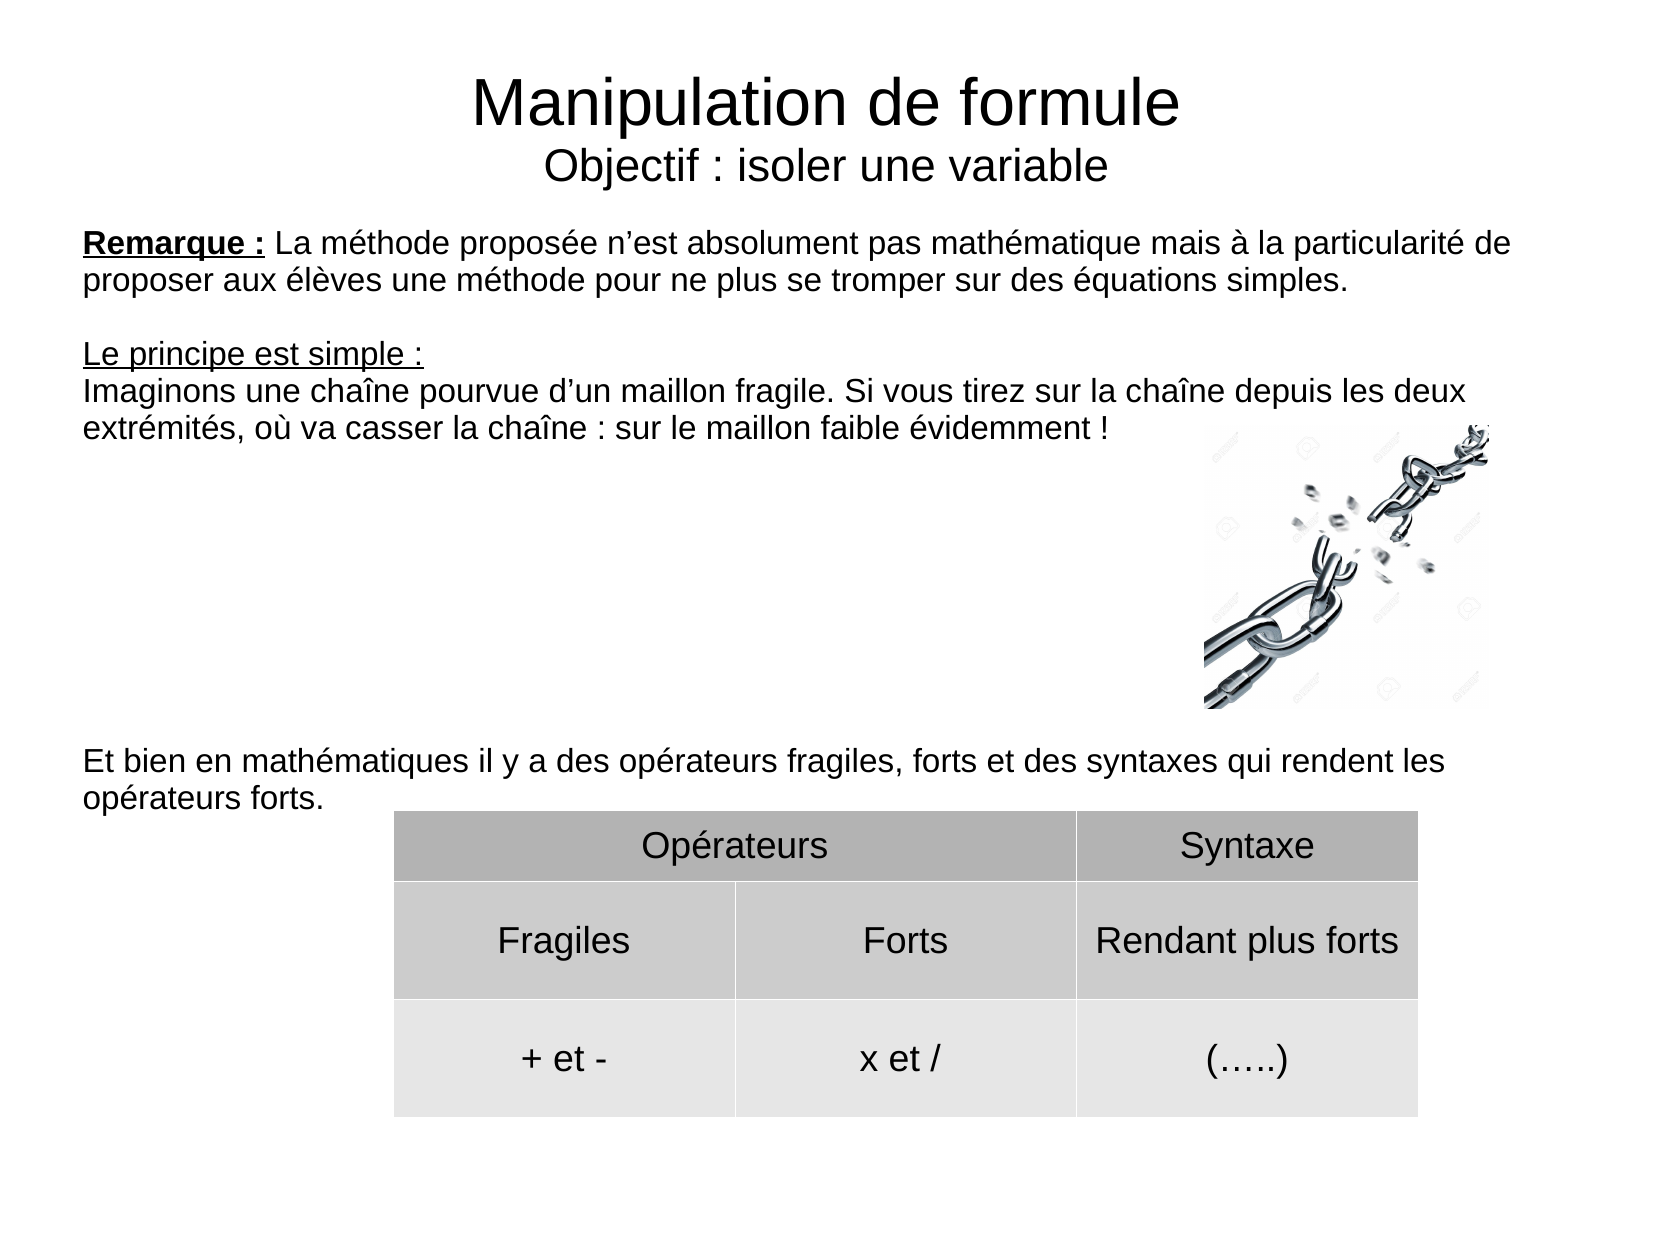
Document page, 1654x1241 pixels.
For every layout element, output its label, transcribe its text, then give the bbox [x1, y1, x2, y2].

table_cell + et - [394, 1000, 735, 1117]
table_cell Rendant plus forts [1077, 882, 1418, 999]
table_cell Fragiles [394, 882, 735, 999]
table_cell Forts [736, 882, 1076, 999]
subtitle Remarque : La méthode proposée n’est absolument pas mathématique mais à la particularité de proposer aux élèves une méthode pour ne plus se tromper sur des équations simples. Le principe est simple : Imaginons une chaîne pourvue d’un maillon fragile. Si vous tirez sur la chaîne depuis les deux extrémités, où va casser la chaîne : sur le maillon faible évidemment ! Et bien en mathématiques il y a des opérateurs fragiles, forts et des syntaxes qui rendent les opérateurs forts. [82, 224, 1571, 817]
table_header Syntaxe [1077, 811, 1418, 881]
table_cell x et / [736, 1000, 1076, 1117]
table_header Opérateurs [394, 811, 1076, 881]
title Manipulation de formule Objectif : isoler une variable [82, 47, 1571, 210]
table_cell (…..) [1077, 1000, 1418, 1117]
picture [1204, 425, 1489, 709]
